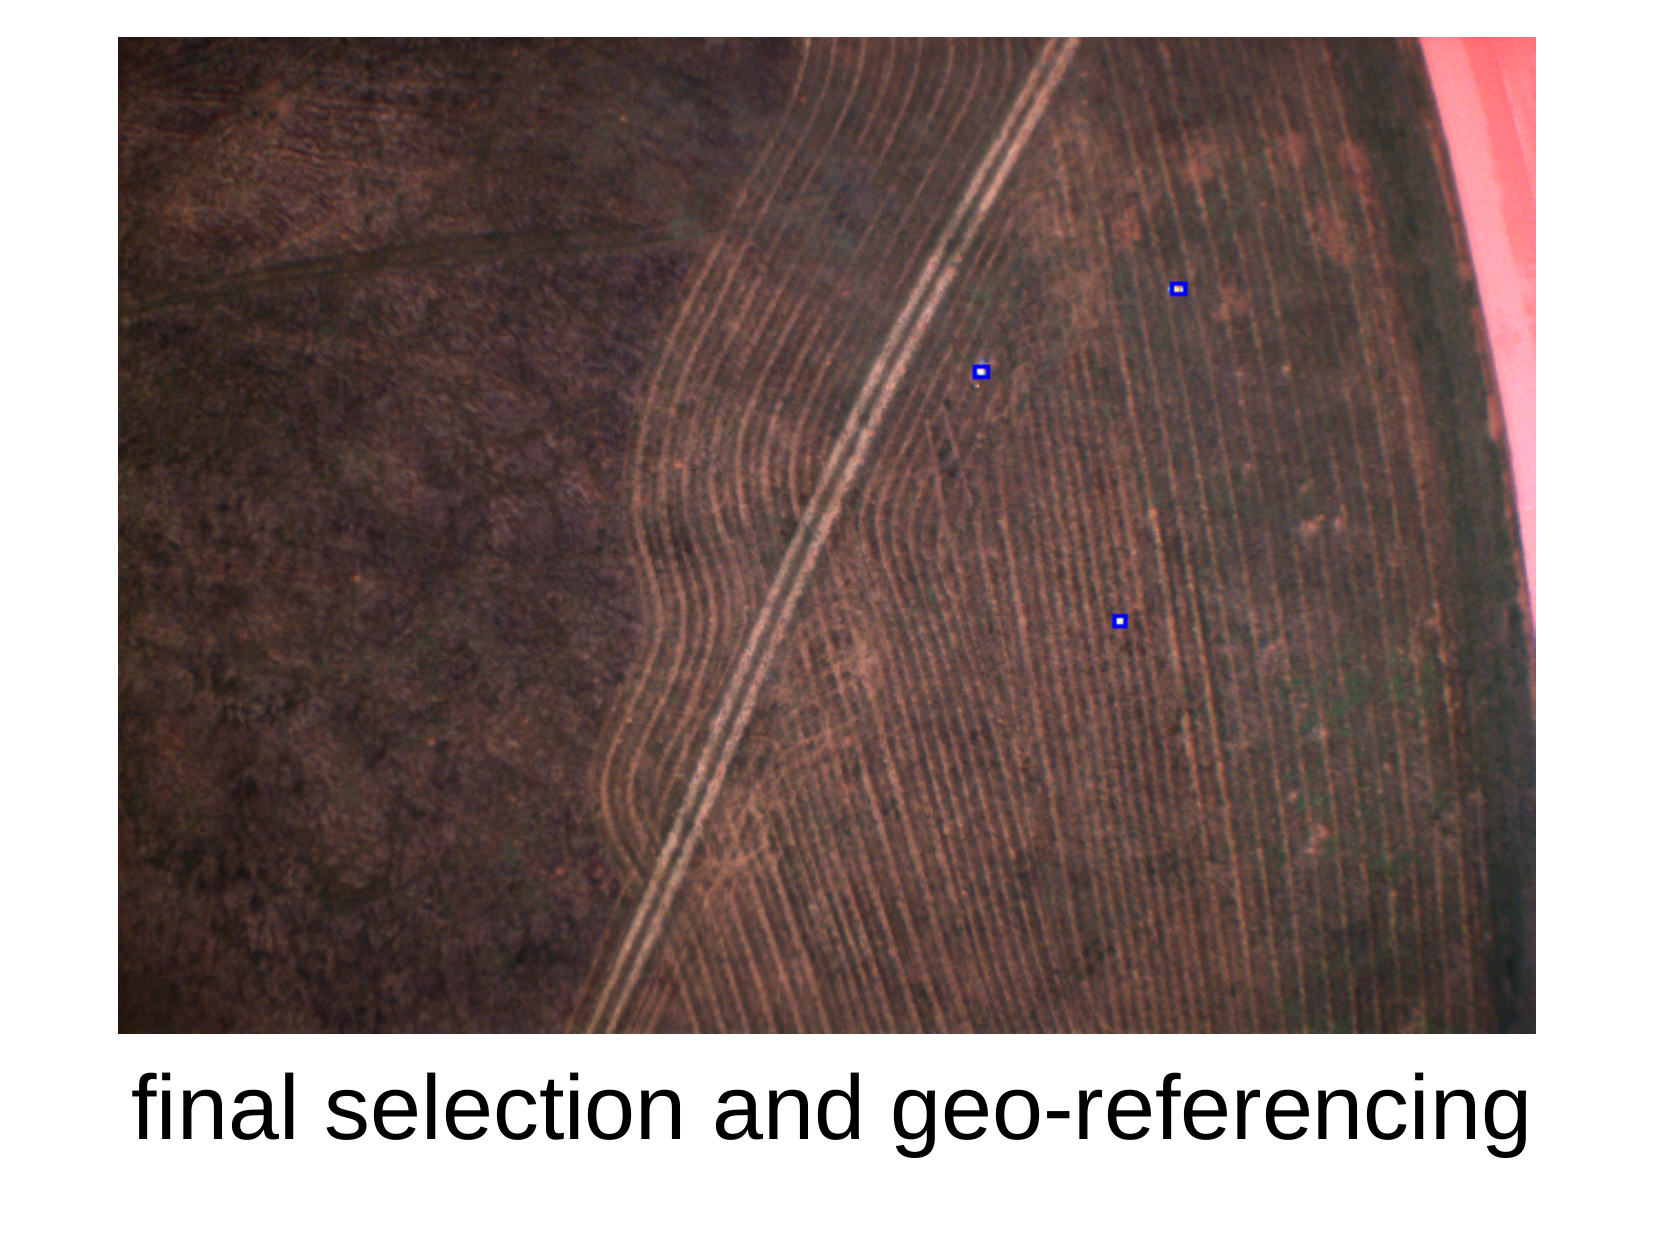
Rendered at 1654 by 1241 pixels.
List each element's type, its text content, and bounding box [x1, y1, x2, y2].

picture [118, 37, 1536, 1034]
title final selection and geo-referencing [88, 1003, 1577, 1211]
